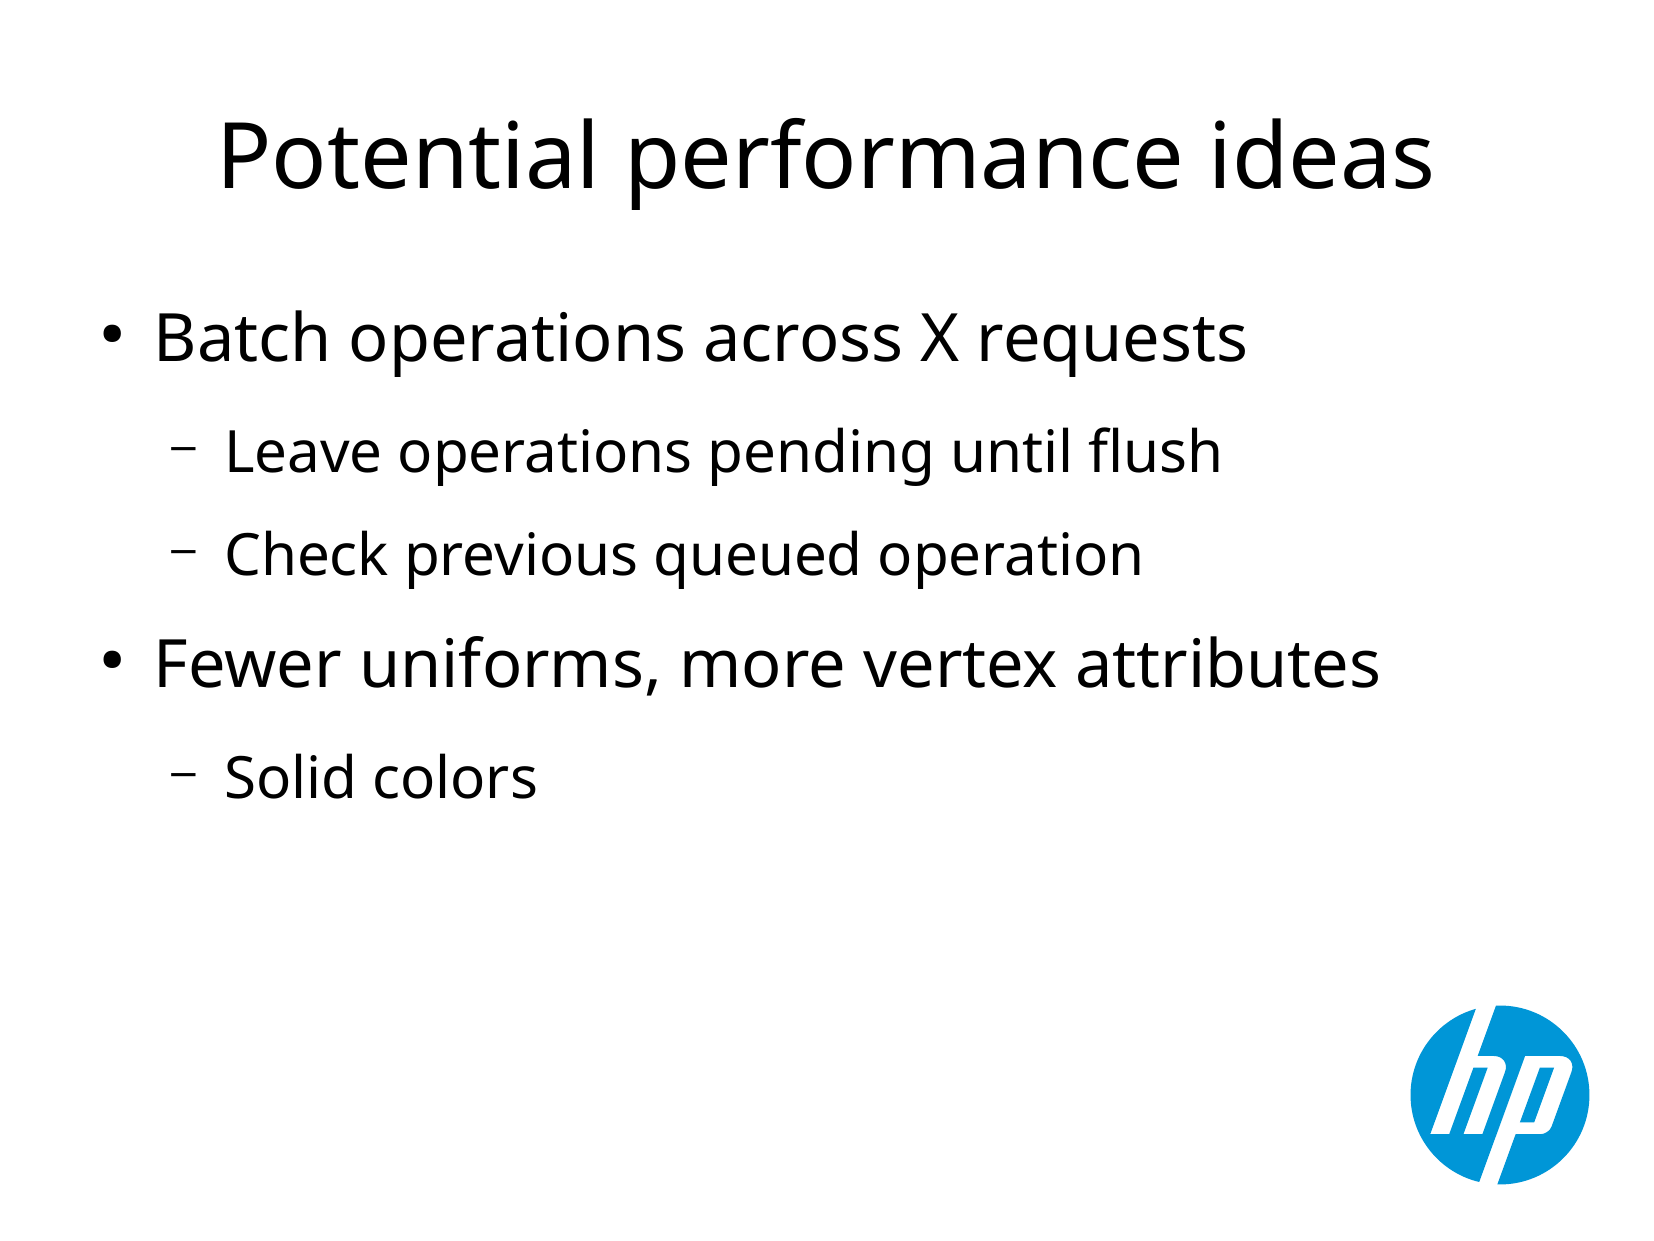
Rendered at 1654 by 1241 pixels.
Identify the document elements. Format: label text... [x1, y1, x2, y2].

list Batch operations across X requests Leave operations pending until flush Check previous queued operation Fewer uniforms, more vertex attributes Solid colors [82, 290, 1571, 1010]
title Potential performance ideas [82, 49, 1571, 257]
